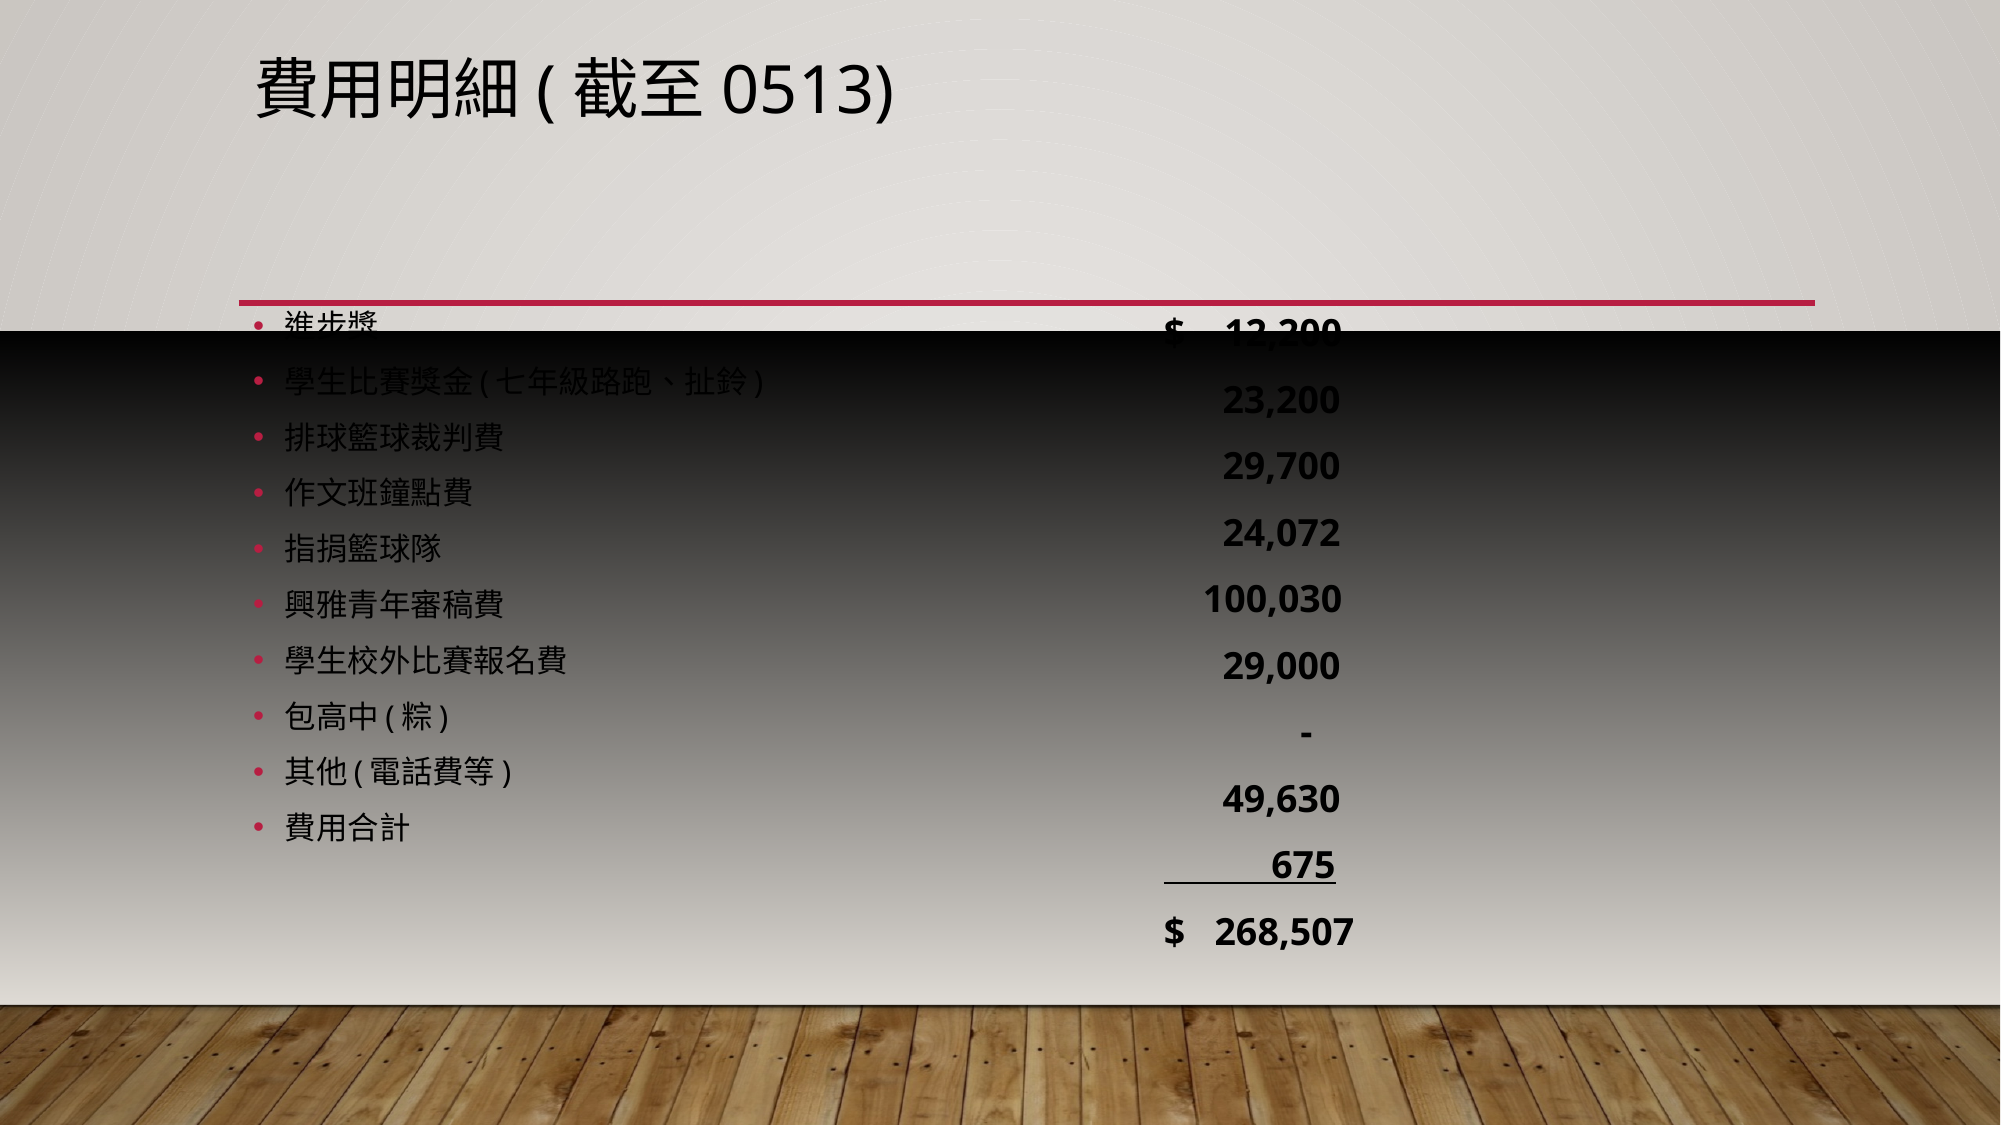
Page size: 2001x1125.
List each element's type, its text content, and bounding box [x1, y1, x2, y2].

list 進步獎 學生比賽獎金(七年級路跑、扯鈴) 排球籃球裁判費 作文班鐘點費 指捐籃球隊 興雅青年審稿費 學生校外比賽報名費 包高中(粽) 其他(電話費等) 費用合計 [238, 291, 1187, 858]
title 費用明細(截至0513) [238, 47, 1814, 221]
text_box $ 12,200 23,200 29,700 24,072 100,030 29,000 - 49,630 675 $ 268,507 [1149, 292, 1637, 859]
